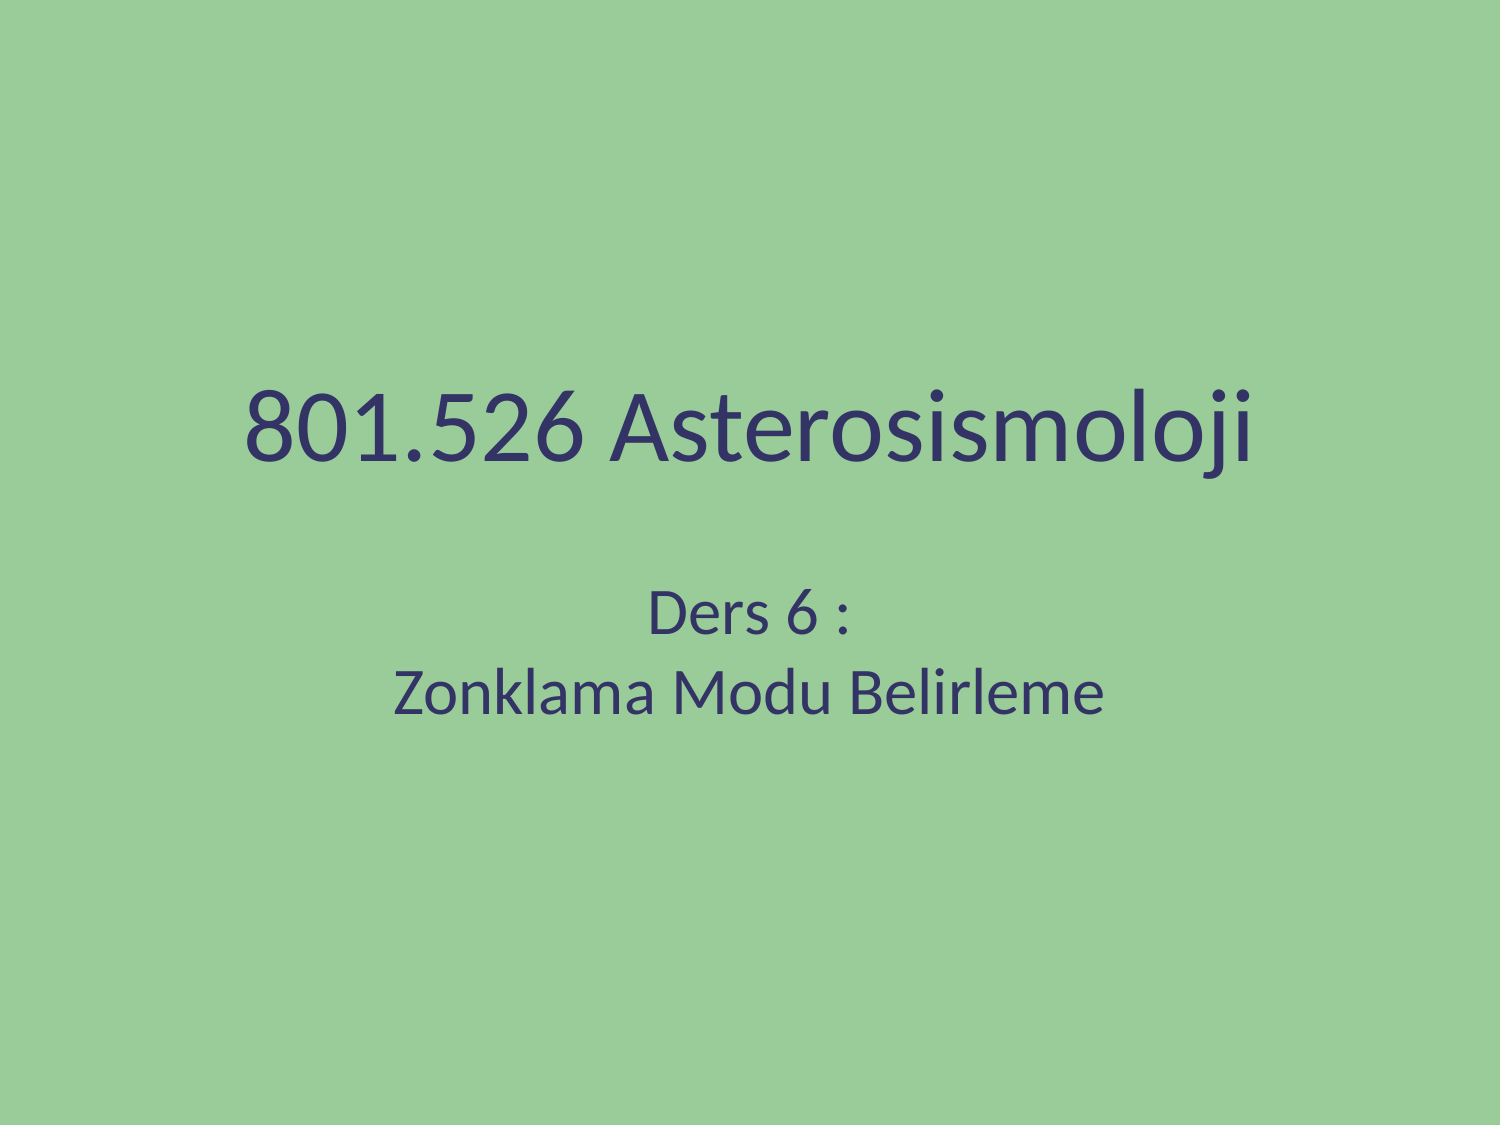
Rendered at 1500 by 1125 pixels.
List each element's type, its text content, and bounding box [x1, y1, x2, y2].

title 801.526 Asterosismoloji [112, 349, 1388, 591]
subtitle Ders 6 : Zonklama Modu Belirleme [225, 560, 1275, 849]
